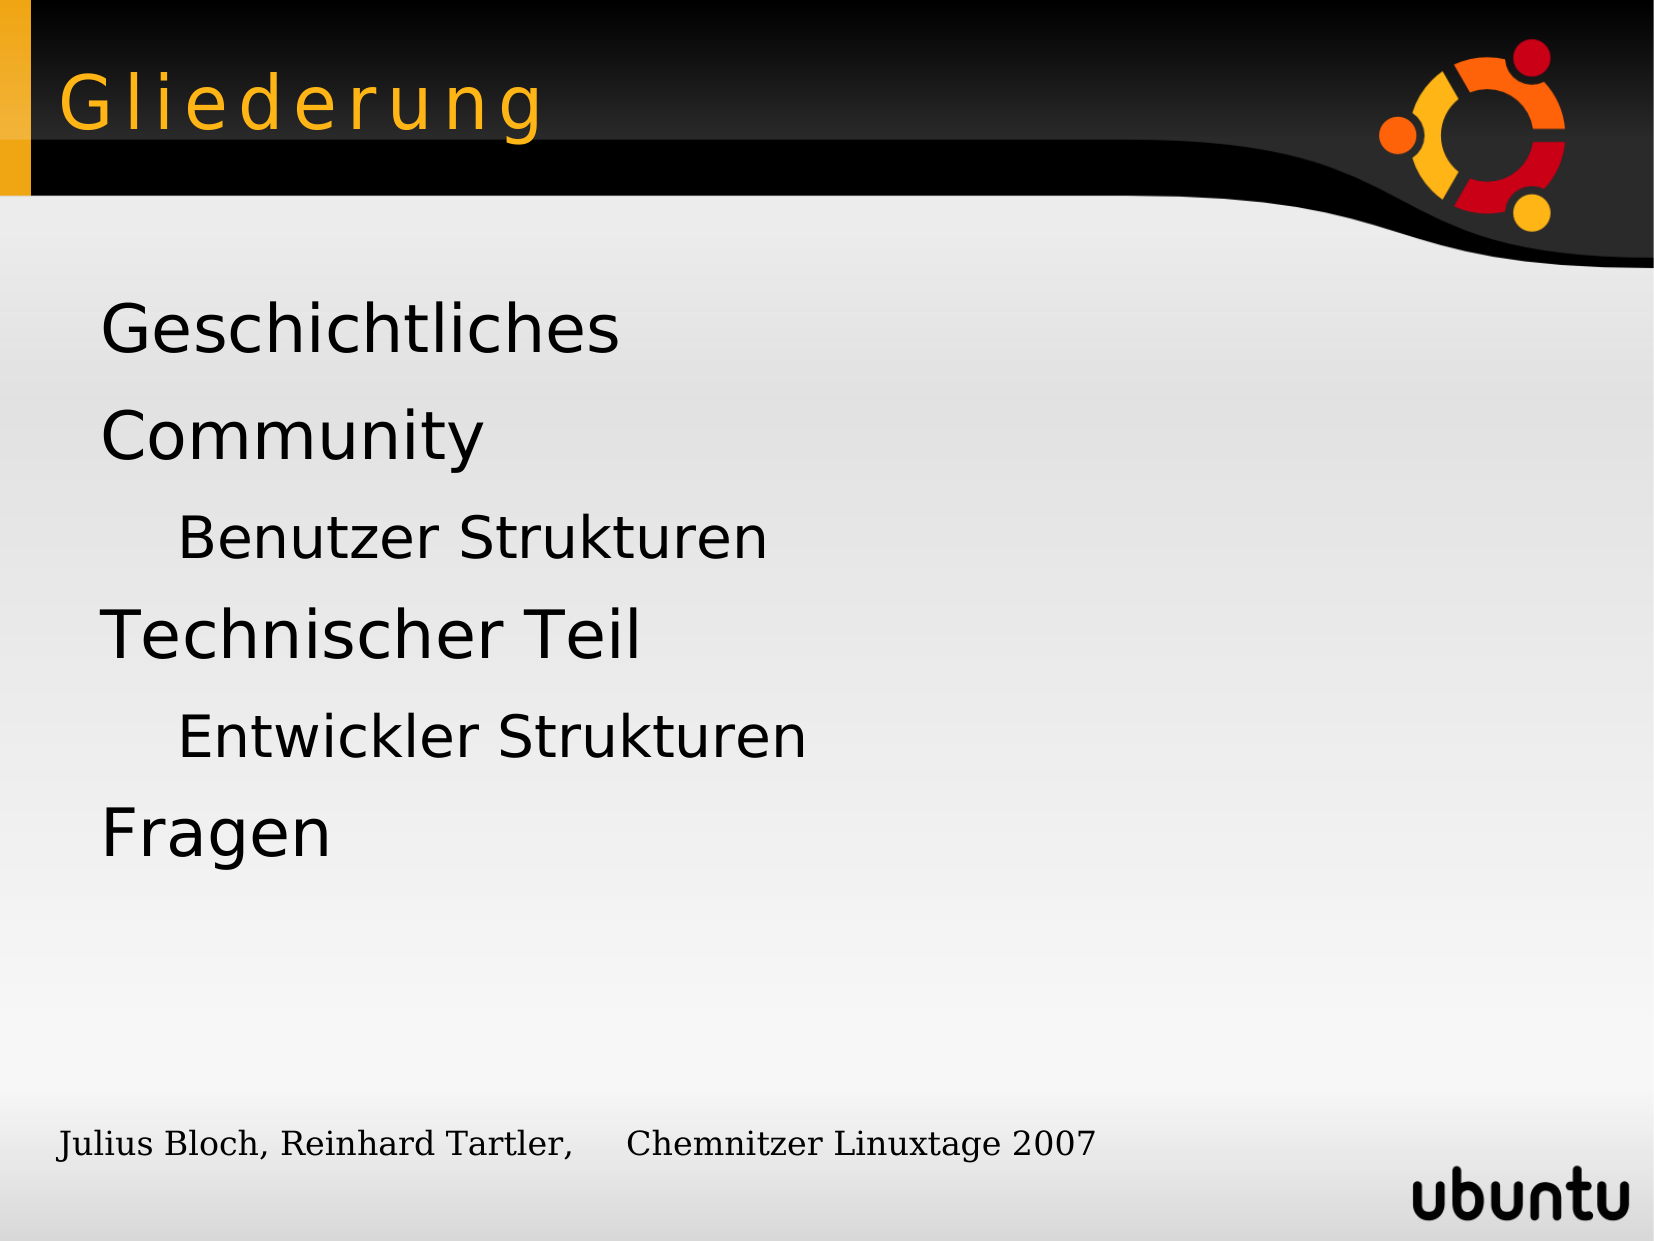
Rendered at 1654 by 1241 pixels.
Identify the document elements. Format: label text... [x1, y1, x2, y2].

picture [0, 0, 1654, 1241]
list Geschichtliches Community Benutzer Strukturen Technischer Teil Entwickler Strukturen Fragen [82, 290, 1571, 1109]
title Gliederung [59, 29, 1270, 178]
